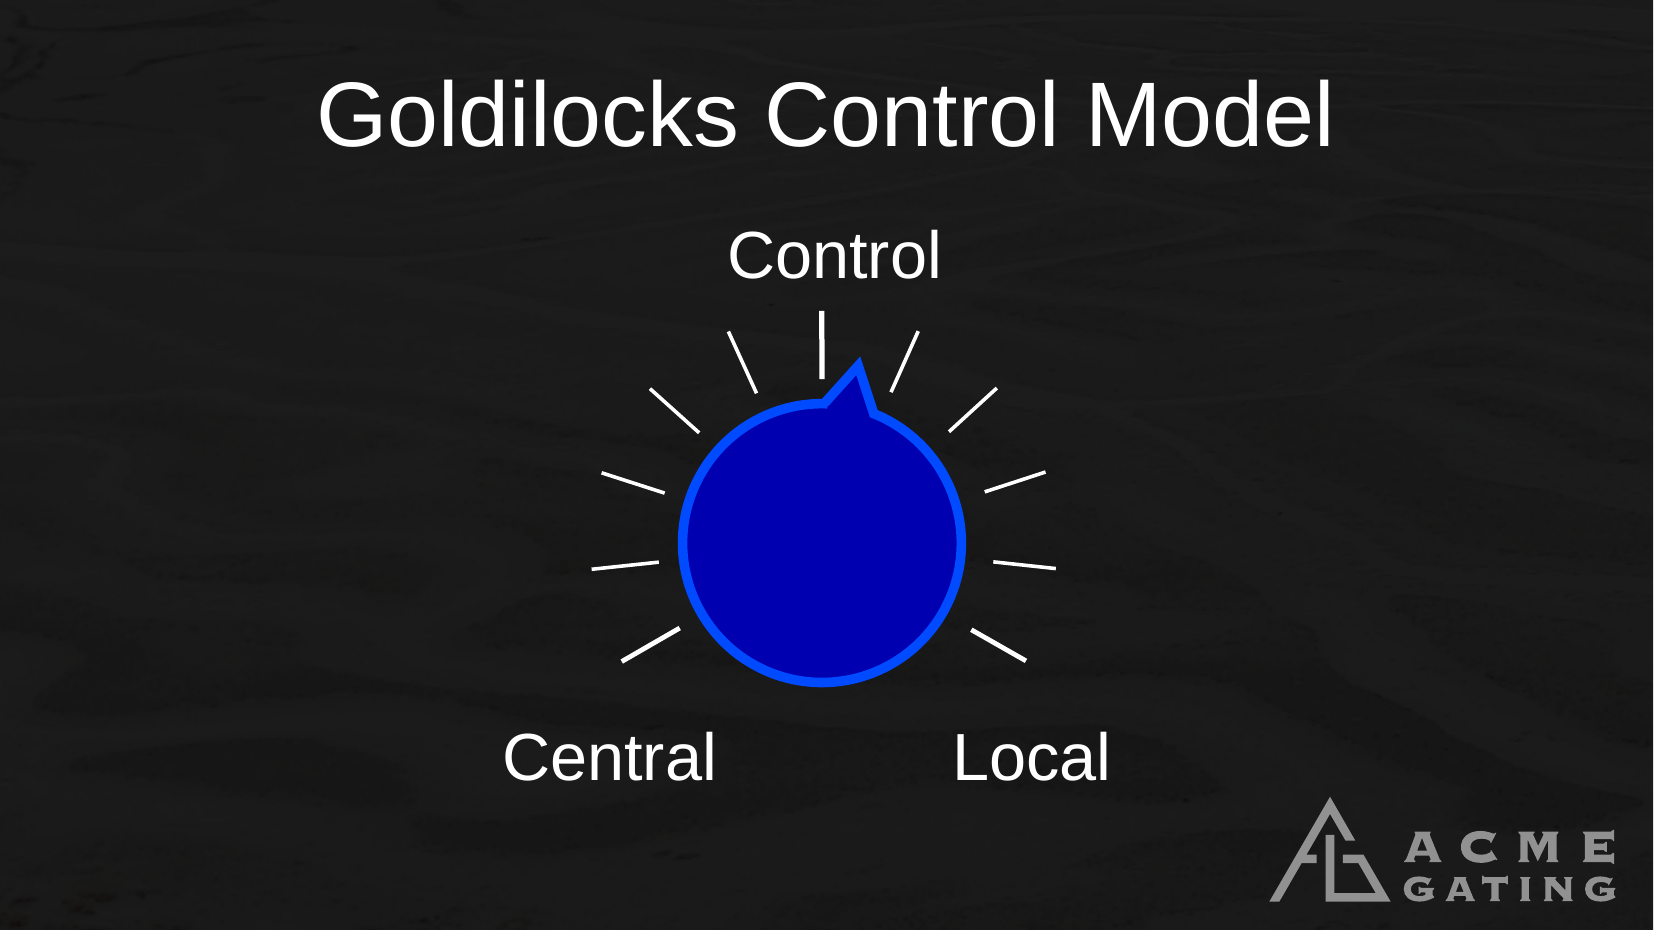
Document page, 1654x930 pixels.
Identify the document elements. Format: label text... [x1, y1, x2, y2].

text_box Central [487, 712, 751, 803]
text_box Control [712, 210, 976, 301]
picture [0, 0, 1654, 930]
text_box Local [937, 712, 1201, 803]
title Goldilocks Control Model [82, 37, 1571, 193]
